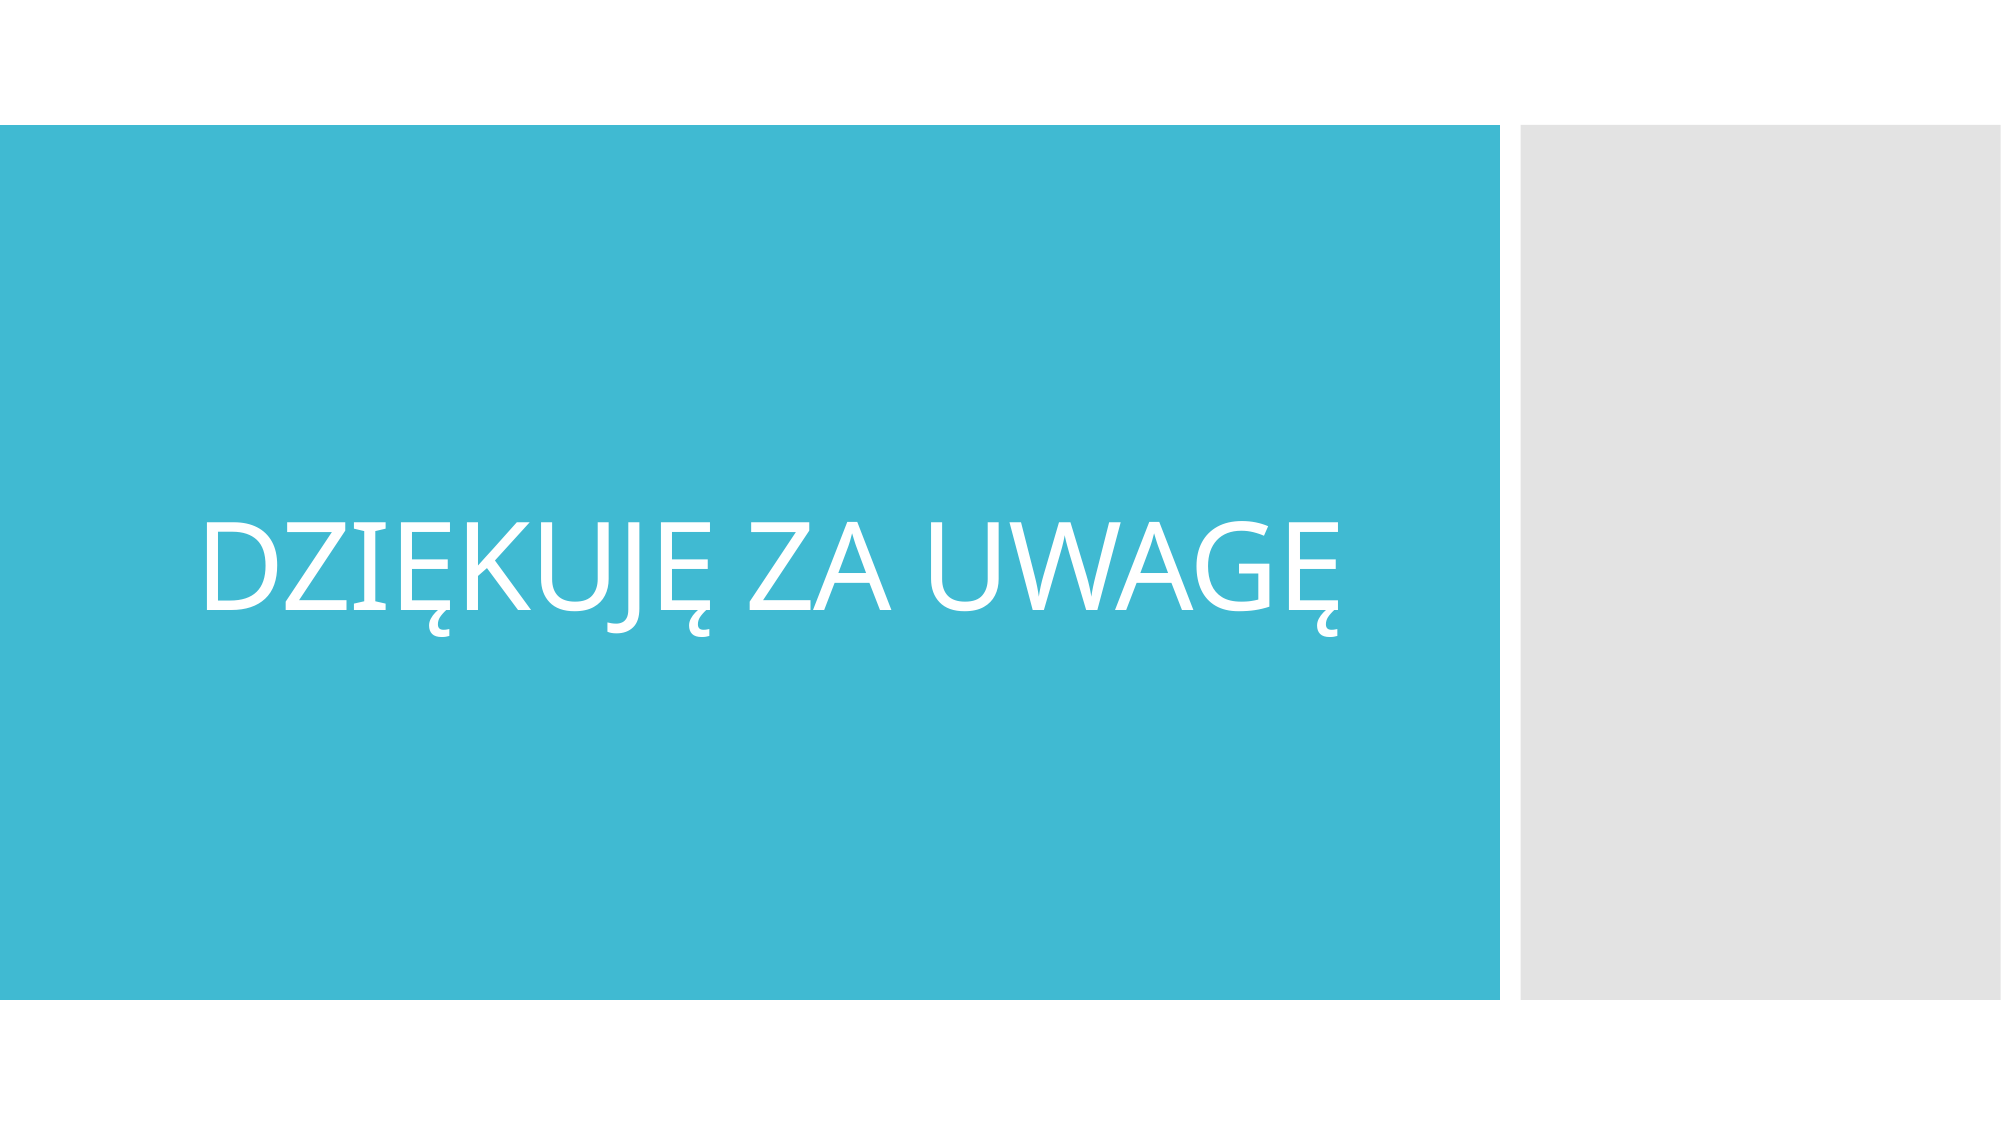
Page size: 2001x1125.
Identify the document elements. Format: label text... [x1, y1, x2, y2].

title DZIĘKUJĘ ZA UWAGĘ [180, 480, 1381, 645]
